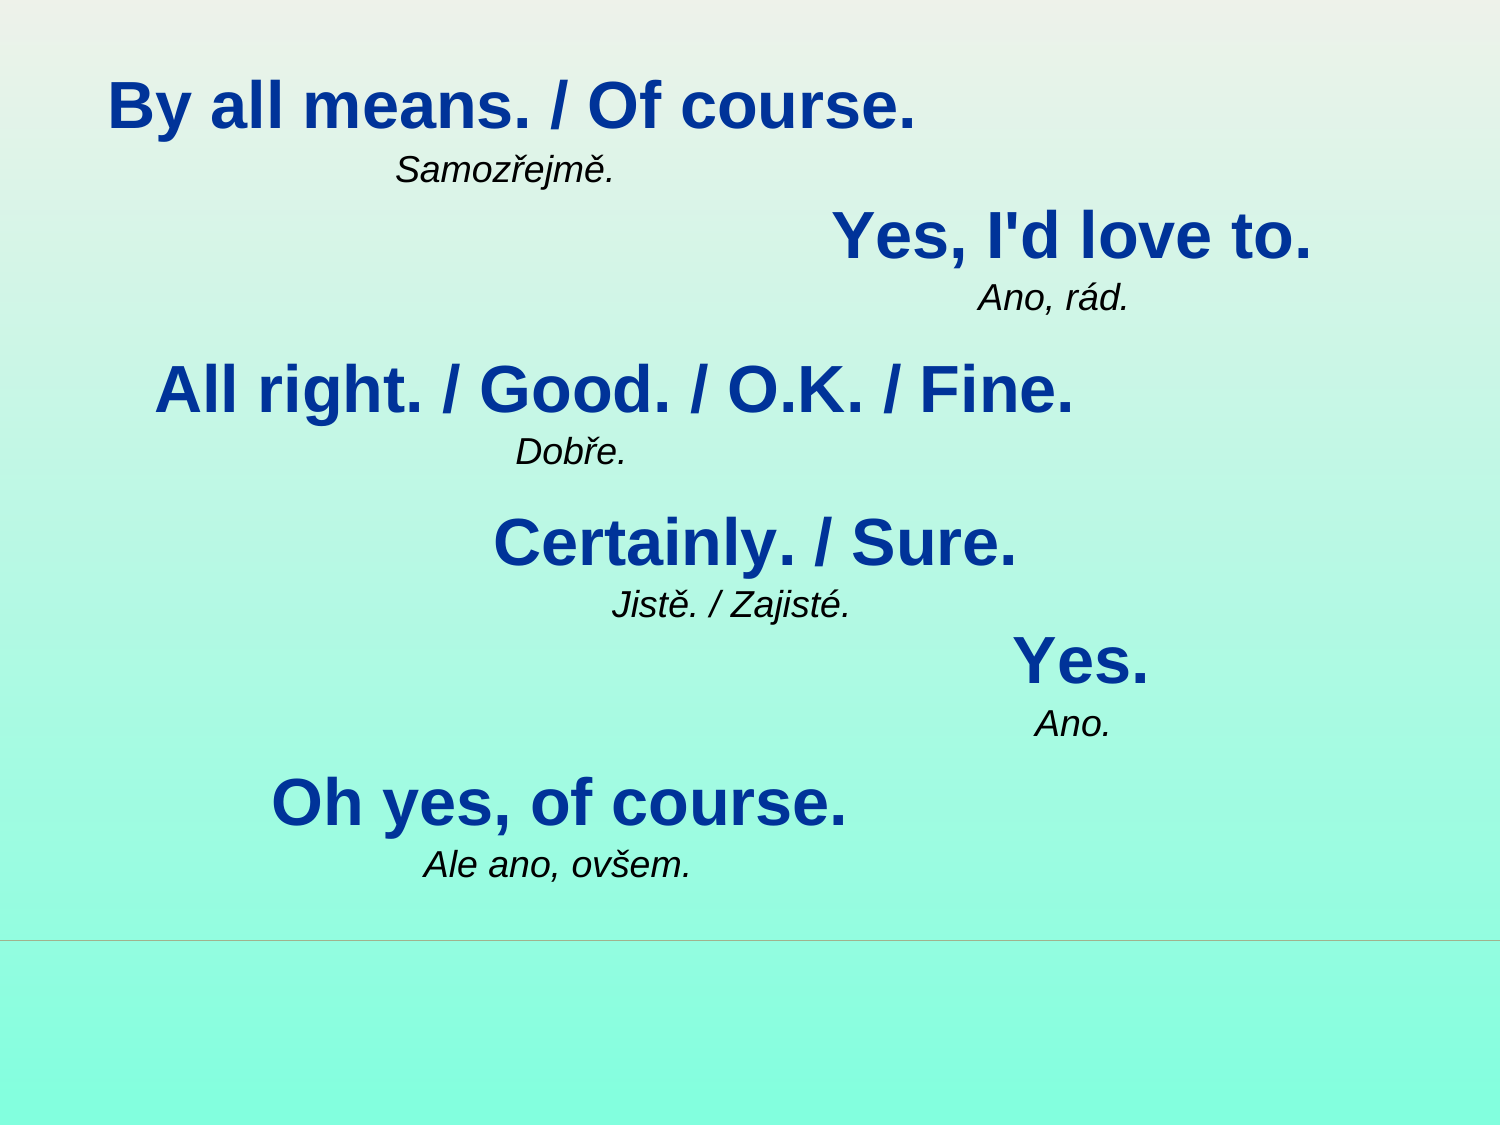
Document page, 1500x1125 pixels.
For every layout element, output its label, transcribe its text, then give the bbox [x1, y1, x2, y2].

text_box Ano. [1020, 690, 1128, 752]
text_box All right. / Good. / O.K. / Fine. [139, 338, 1092, 434]
text_box Jistě. / Zajisté. [597, 572, 867, 634]
text_box Oh yes, of course. [256, 751, 864, 847]
text_box Ano, rád. [963, 265, 1146, 327]
text_box Samozřejmě. [380, 137, 631, 198]
text_box Dobře. [500, 419, 643, 480]
text_box Yes, I'd love to. [816, 184, 1329, 280]
text_box By all means. / Of course. [92, 54, 934, 151]
text_box Certainly. / Sure. [478, 491, 1035, 587]
text_box Ale ano, ovšem. [409, 832, 708, 893]
text_box Yes. [998, 609, 1388, 706]
